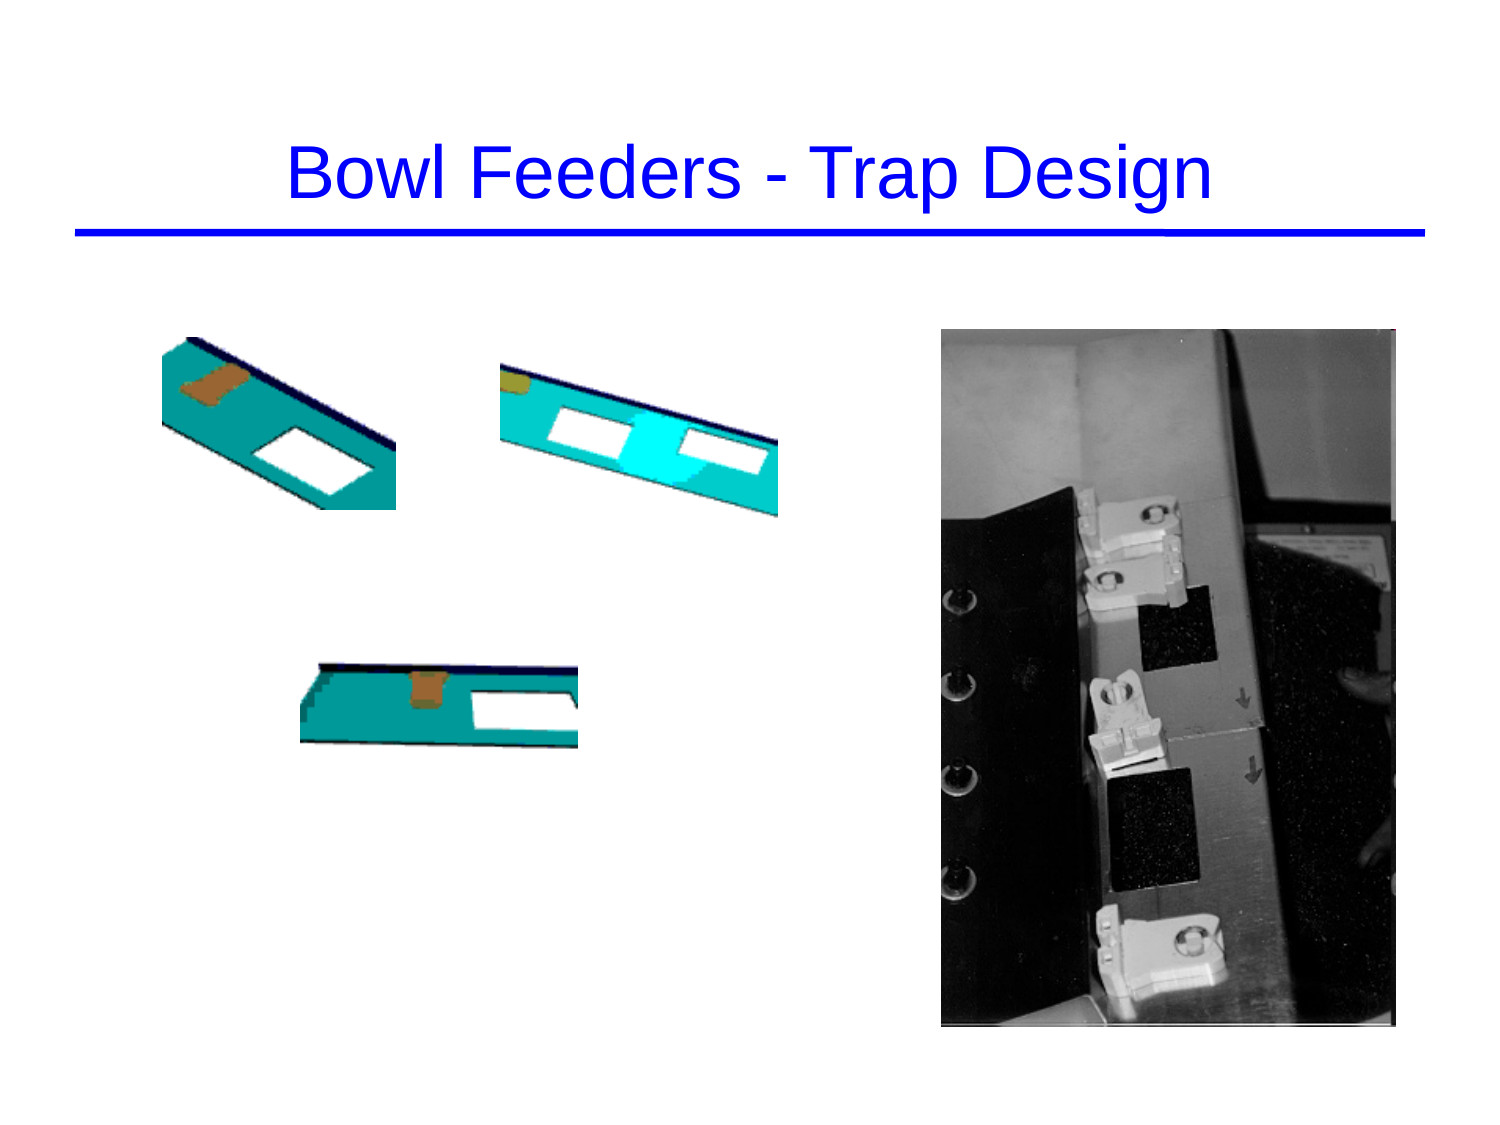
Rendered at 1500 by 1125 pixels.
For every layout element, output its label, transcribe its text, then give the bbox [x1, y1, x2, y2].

picture [500, 324, 778, 535]
picture [300, 587, 578, 798]
picture [162, 337, 396, 510]
title Bowl Feeders - Trap Design [112, 99, 1388, 238]
picture [941, 329, 1396, 1027]
